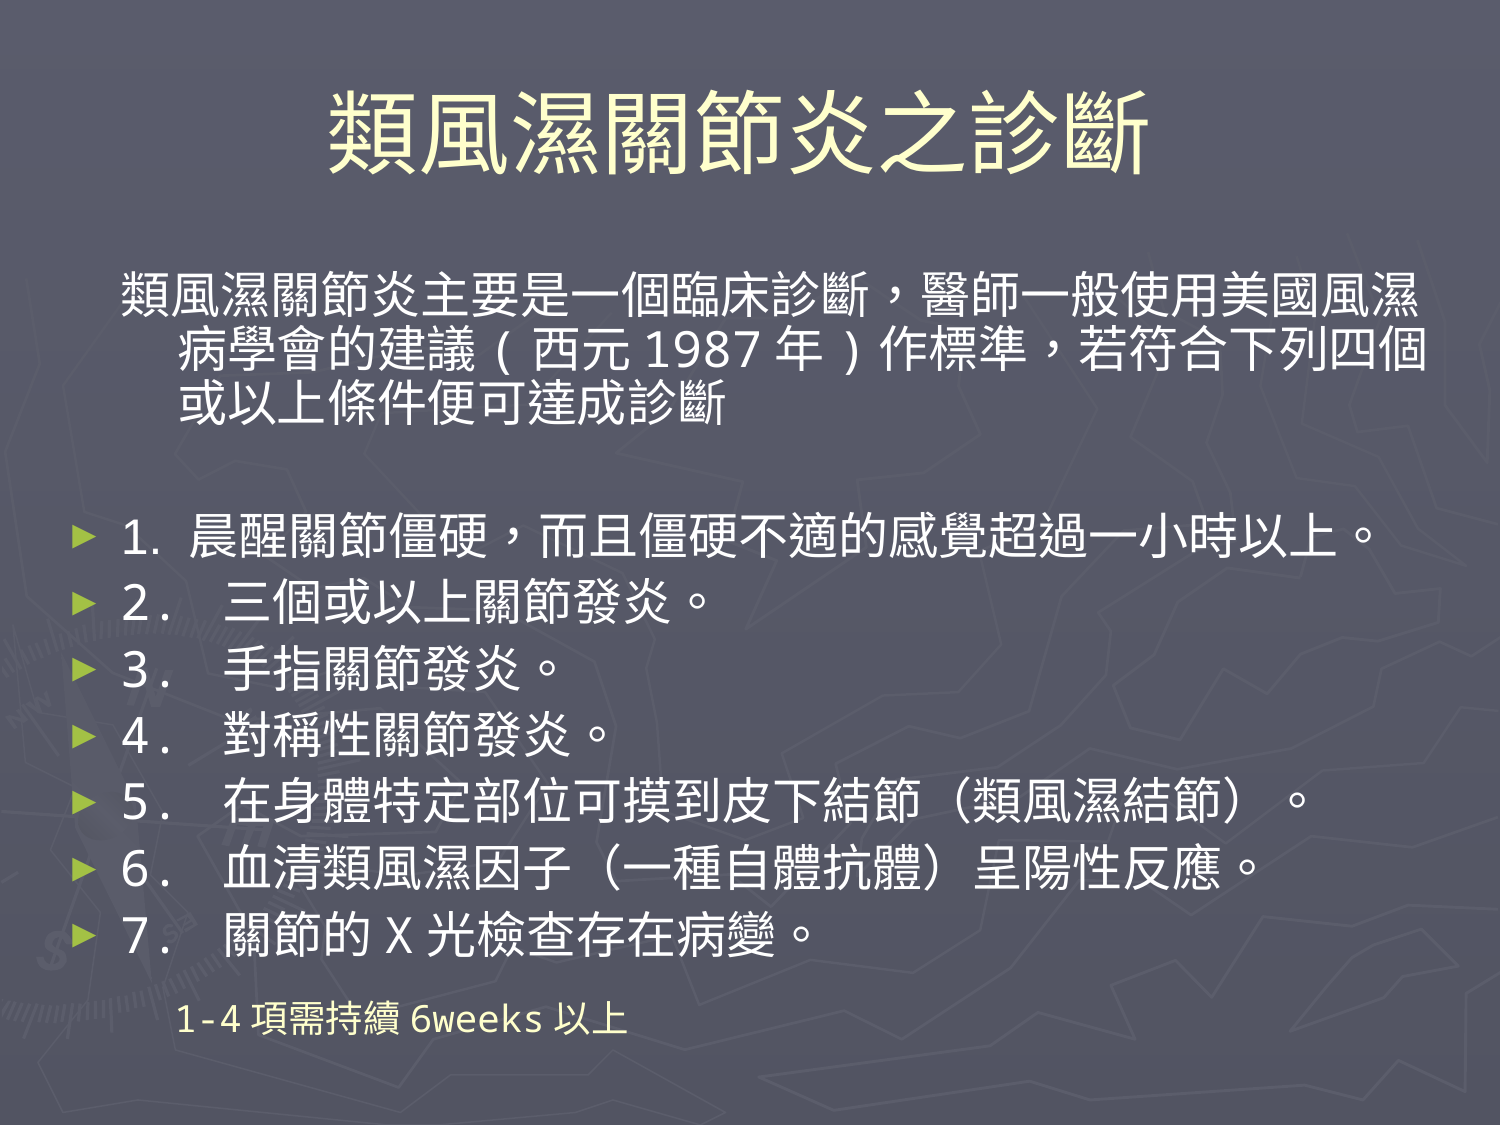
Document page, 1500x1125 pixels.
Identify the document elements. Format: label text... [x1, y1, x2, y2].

list 類風濕關節炎主要是一個臨床診斷，醫師一般使用美國風濕病學會的建議(西元1987年)作標準，若符合下列四個或以上條件便可達成診斷 1. 晨醒關節僵硬，而且僵硬不適的感覺超過一小時以上。 2. 三個或以上關節發炎。 3. 手指關節發炎。 4. 對稱性關節發炎。 5. 在身體特定部位可摸到皮下結節（類風濕結節）。 6. 血清類風濕因子（一種自體抗體）呈陽性反應。 7. 關節的X光檢查存在病變。 [49, 262, 1451, 1001]
title 類風濕關節炎之診斷 [49, 37, 1451, 225]
text_box 1-4項需持續6weeks以上 [159, 987, 987, 1048]
